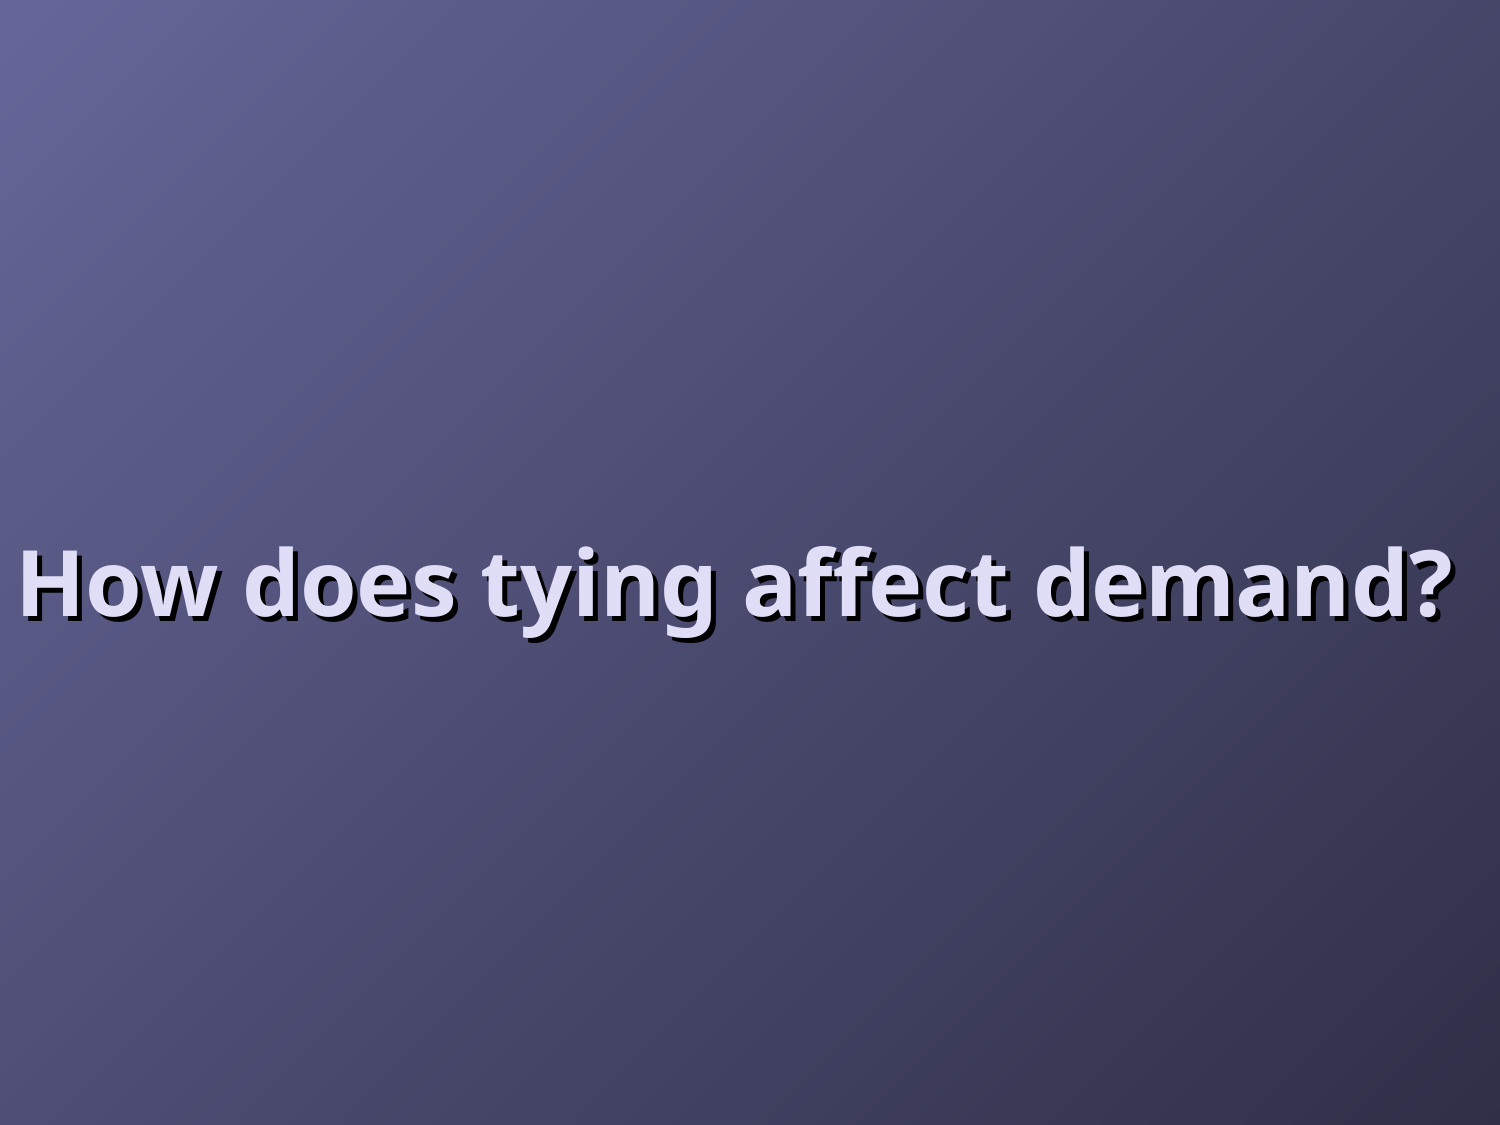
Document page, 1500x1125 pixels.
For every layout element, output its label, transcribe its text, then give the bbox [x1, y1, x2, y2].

title How does tying affect demand? [0, 487, 1500, 676]
